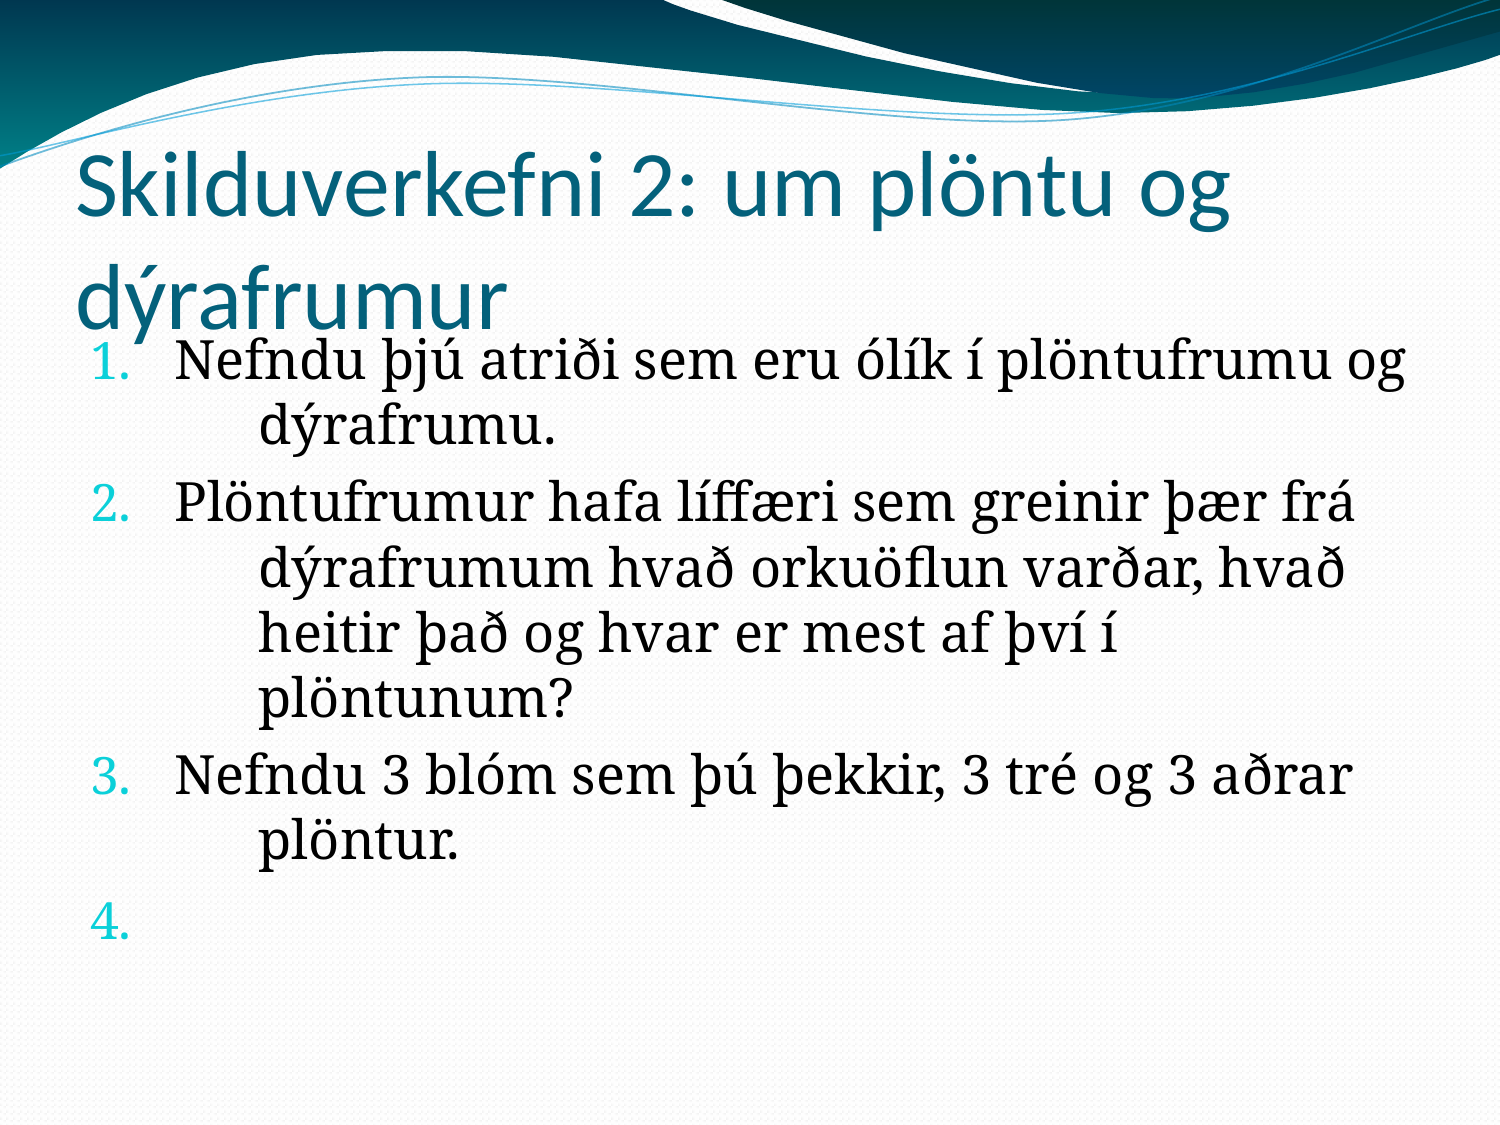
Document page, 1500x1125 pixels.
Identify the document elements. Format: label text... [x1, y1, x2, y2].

list Nefndu þjú atriði sem eru ólík í plöntufrumu og dýrafrumu. Plöntufrumur hafa líffæri sem greinir þær frá dýrafrumum hvað orkuöflun varðar, hvað heitir það og hvar er mest af því í plöntunum? Nefndu 3 blóm sem þú þekkir, 3 tré og 3 aðrar plöntur. [75, 317, 1426, 1038]
title Skilduverkefni 2: um plöntu og dýrafrumur [75, 115, 1426, 304]
